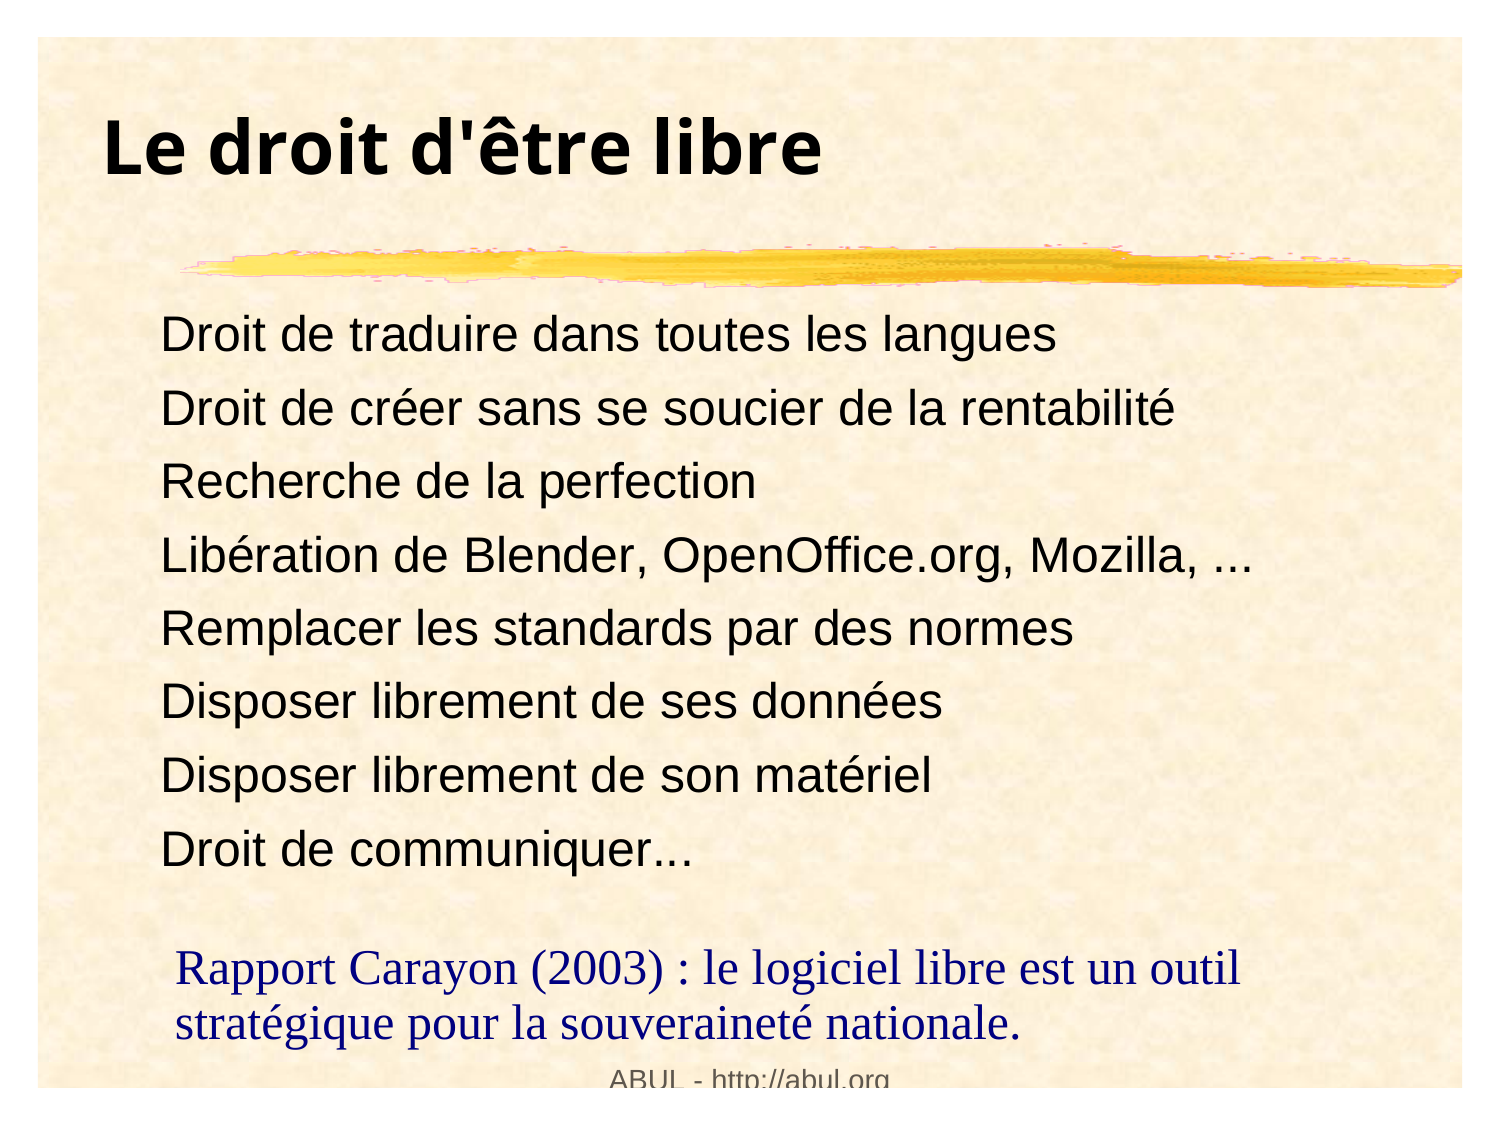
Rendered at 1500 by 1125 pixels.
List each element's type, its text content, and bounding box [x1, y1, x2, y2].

title Le droit d'être libre [101, 39, 1312, 253]
picture [614, 1073, 621, 1082]
picture [788, 1082, 795, 1088]
picture [612, 1084, 624, 1088]
picture [806, 1076, 813, 1088]
picture [878, 1076, 886, 1088]
picture [748, 1076, 755, 1088]
picture [633, 1081, 643, 1088]
text_box Droit de traduire dans toutes les langues Droit de créer sans se soucier de la rentabilité Recherche de la perfection Libération de Blender, OpenOffice.org, Mozilla, ... Remplacer les standards par des normes Disposer librement de ses données Disposer librement de son matériel Droit de communiquer... [160, 306, 1372, 927]
text_box Rapport Carayon (2003) : le logiciel libre est un outil stratégique pour la souveraineté nationale. [104, 939, 1410, 1061]
picture [37, 37, 1463, 1088]
picture [633, 1072, 642, 1078]
picture [852, 1076, 860, 1088]
picture [716, 1076, 723, 1088]
picture [732, 1076, 737, 1088]
